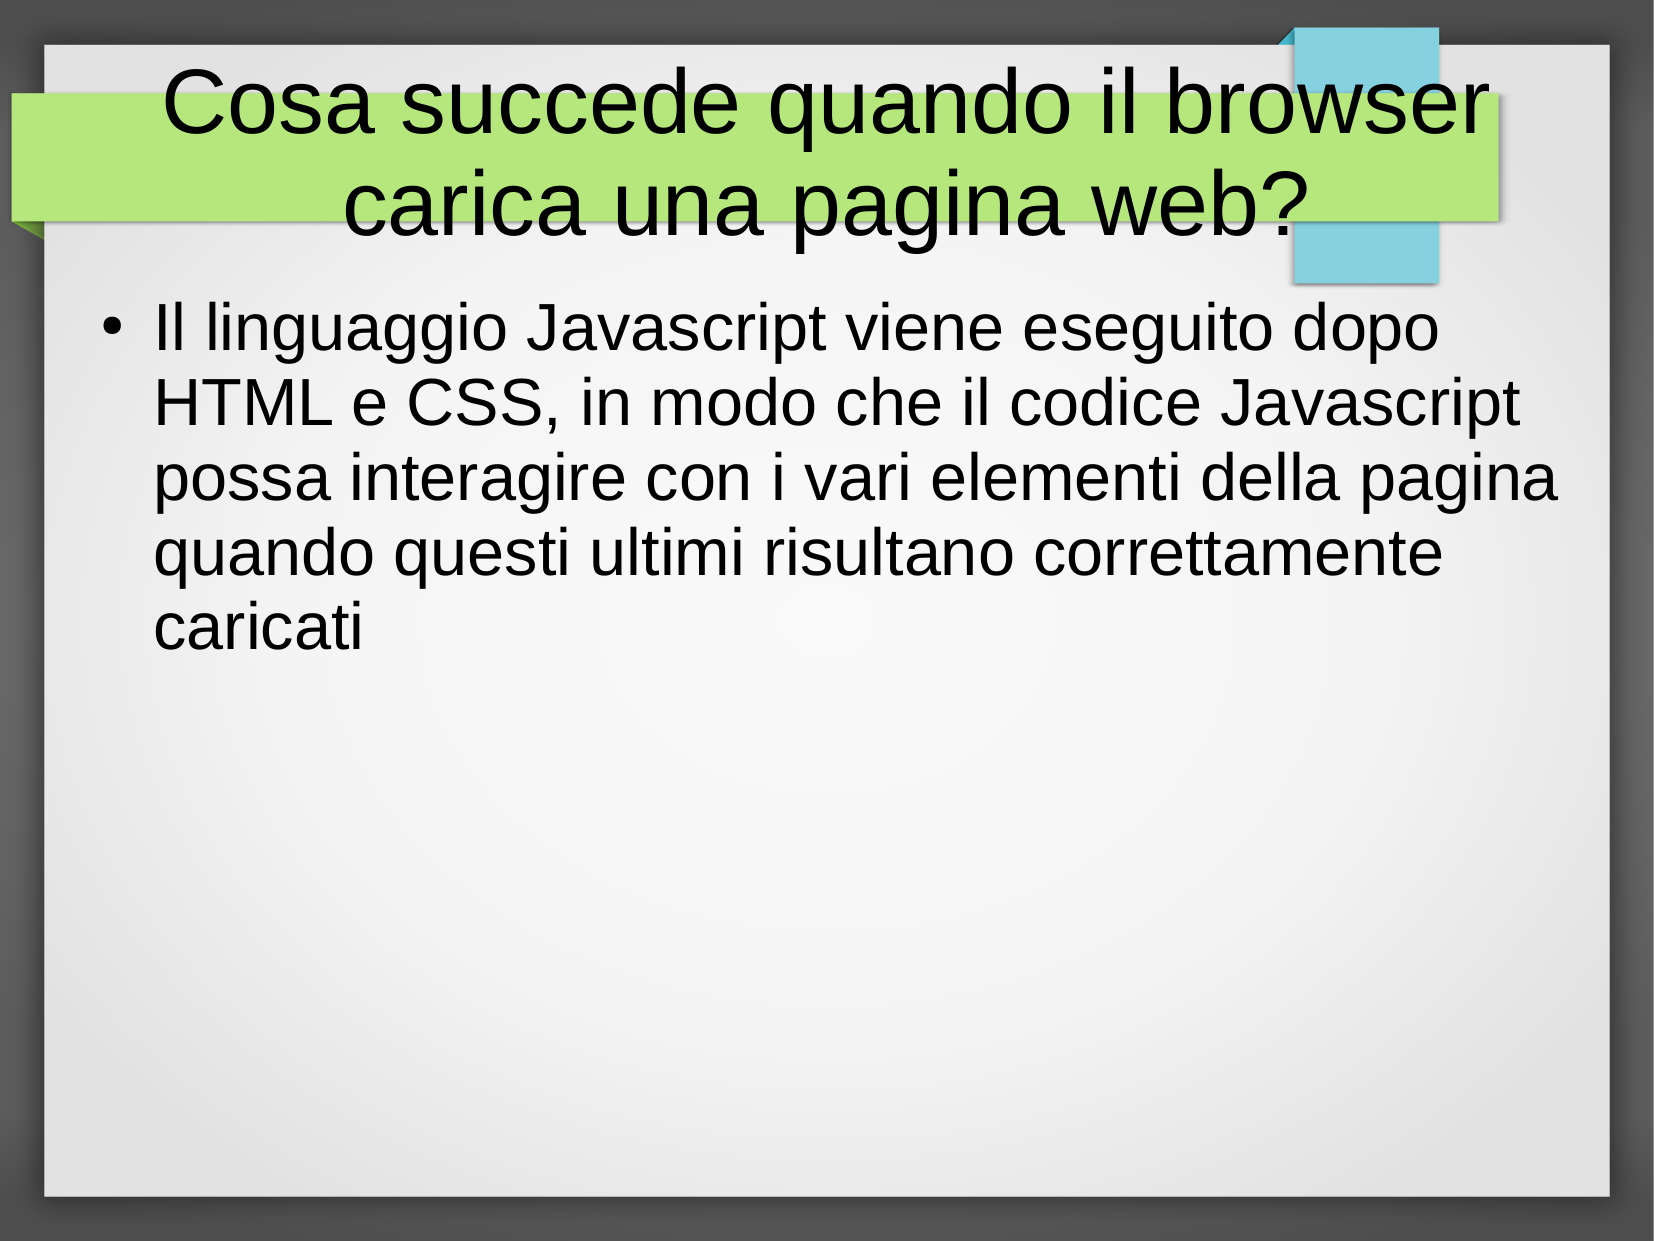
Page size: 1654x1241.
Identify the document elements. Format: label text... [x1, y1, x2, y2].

picture [0, 0, 1654, 1241]
title Cosa succede quando il browser carica una pagina web? [82, 49, 1571, 257]
list Il linguaggio Javascript viene eseguito dopo HTML e CSS, in modo che il codice Javascript possa interagire con i vari elementi della pagina quando questi ultimi risultano correttamente caricati [82, 290, 1571, 1010]
